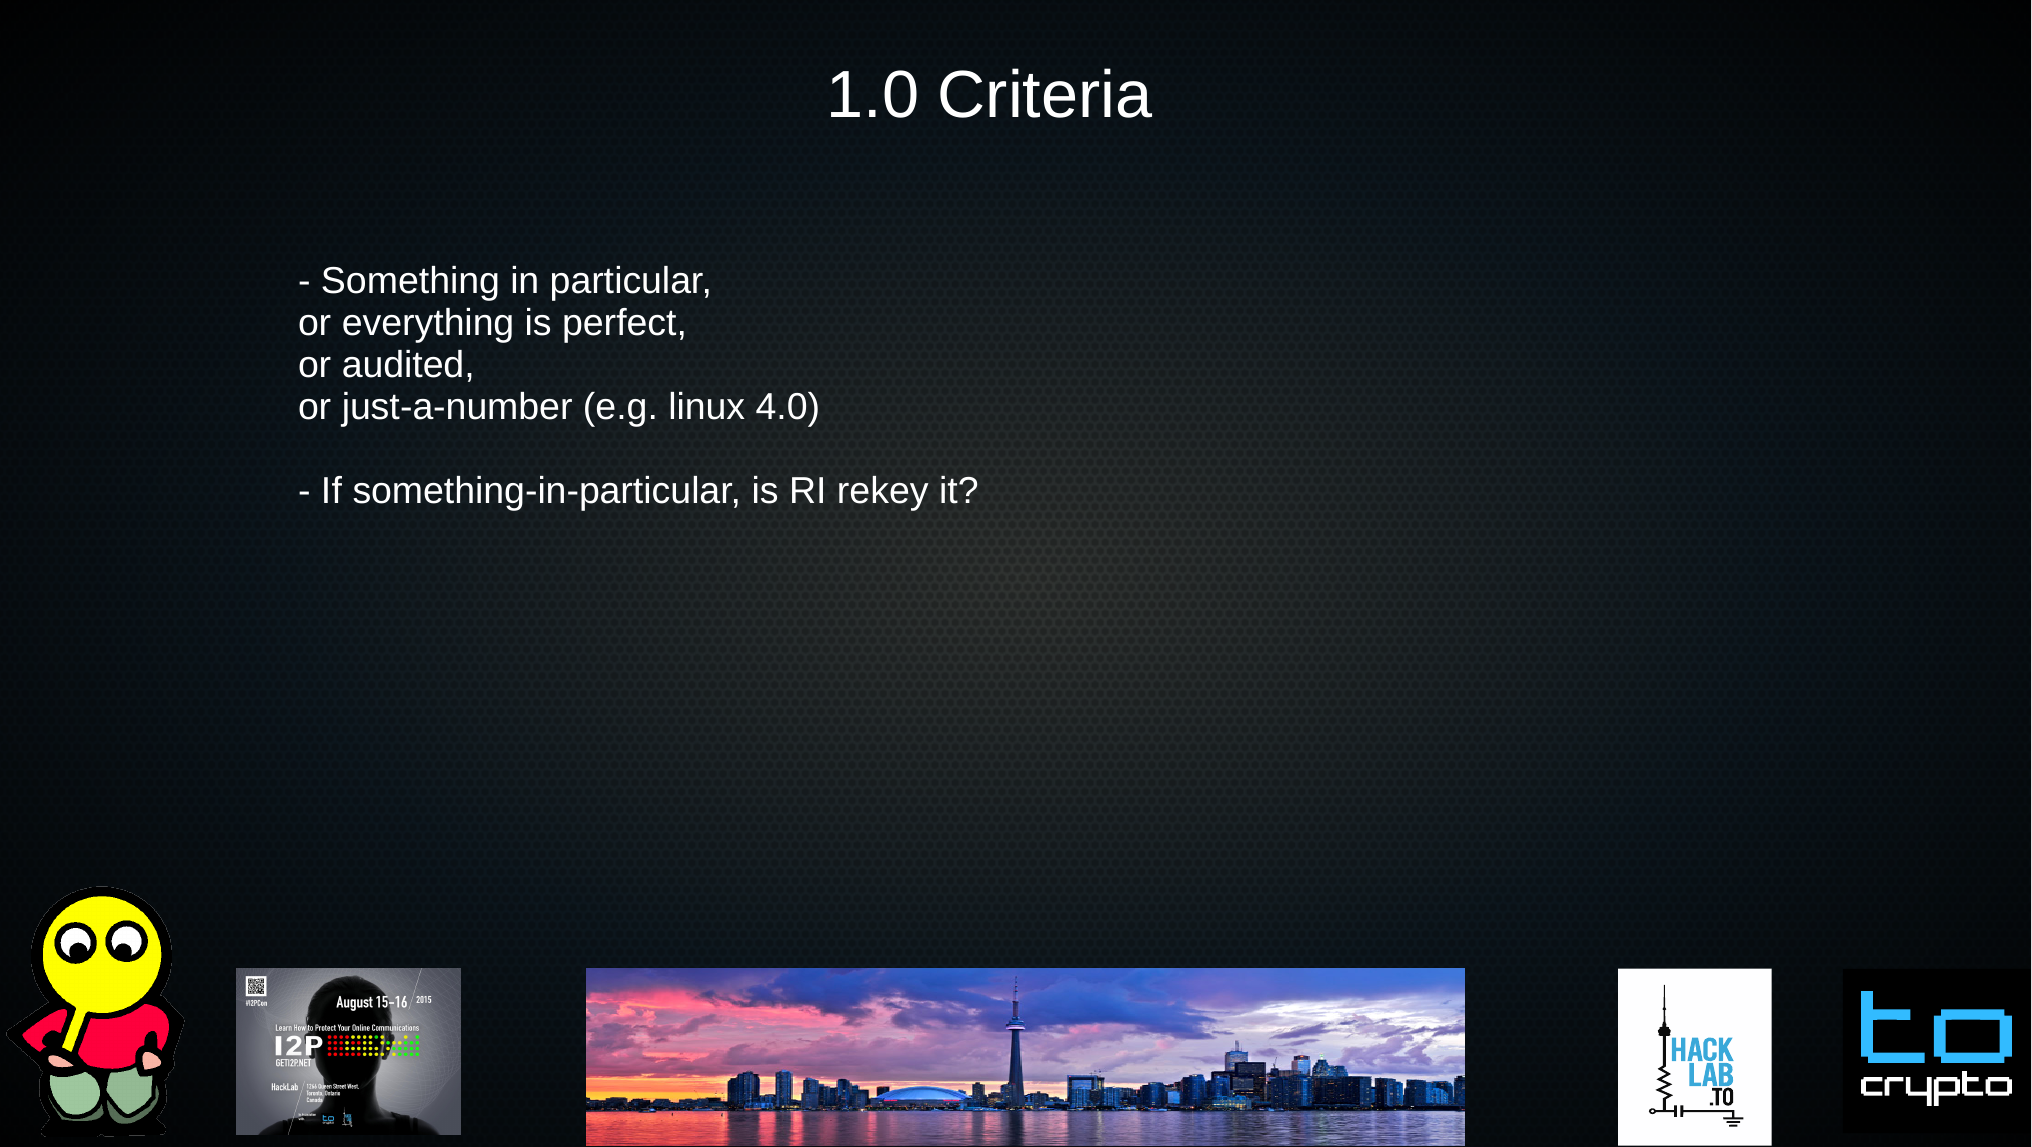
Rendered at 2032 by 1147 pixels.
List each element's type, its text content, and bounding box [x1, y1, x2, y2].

title 1.0 Criteria [101, 0, 1878, 189]
picture [0, 0, 2032, 1147]
text_box - Something in particular, or everything is perfect, or audited, or just-a-number (e.g. linux 4.0) - If something-in-particular, is RI rekey it? [283, 252, 1751, 897]
